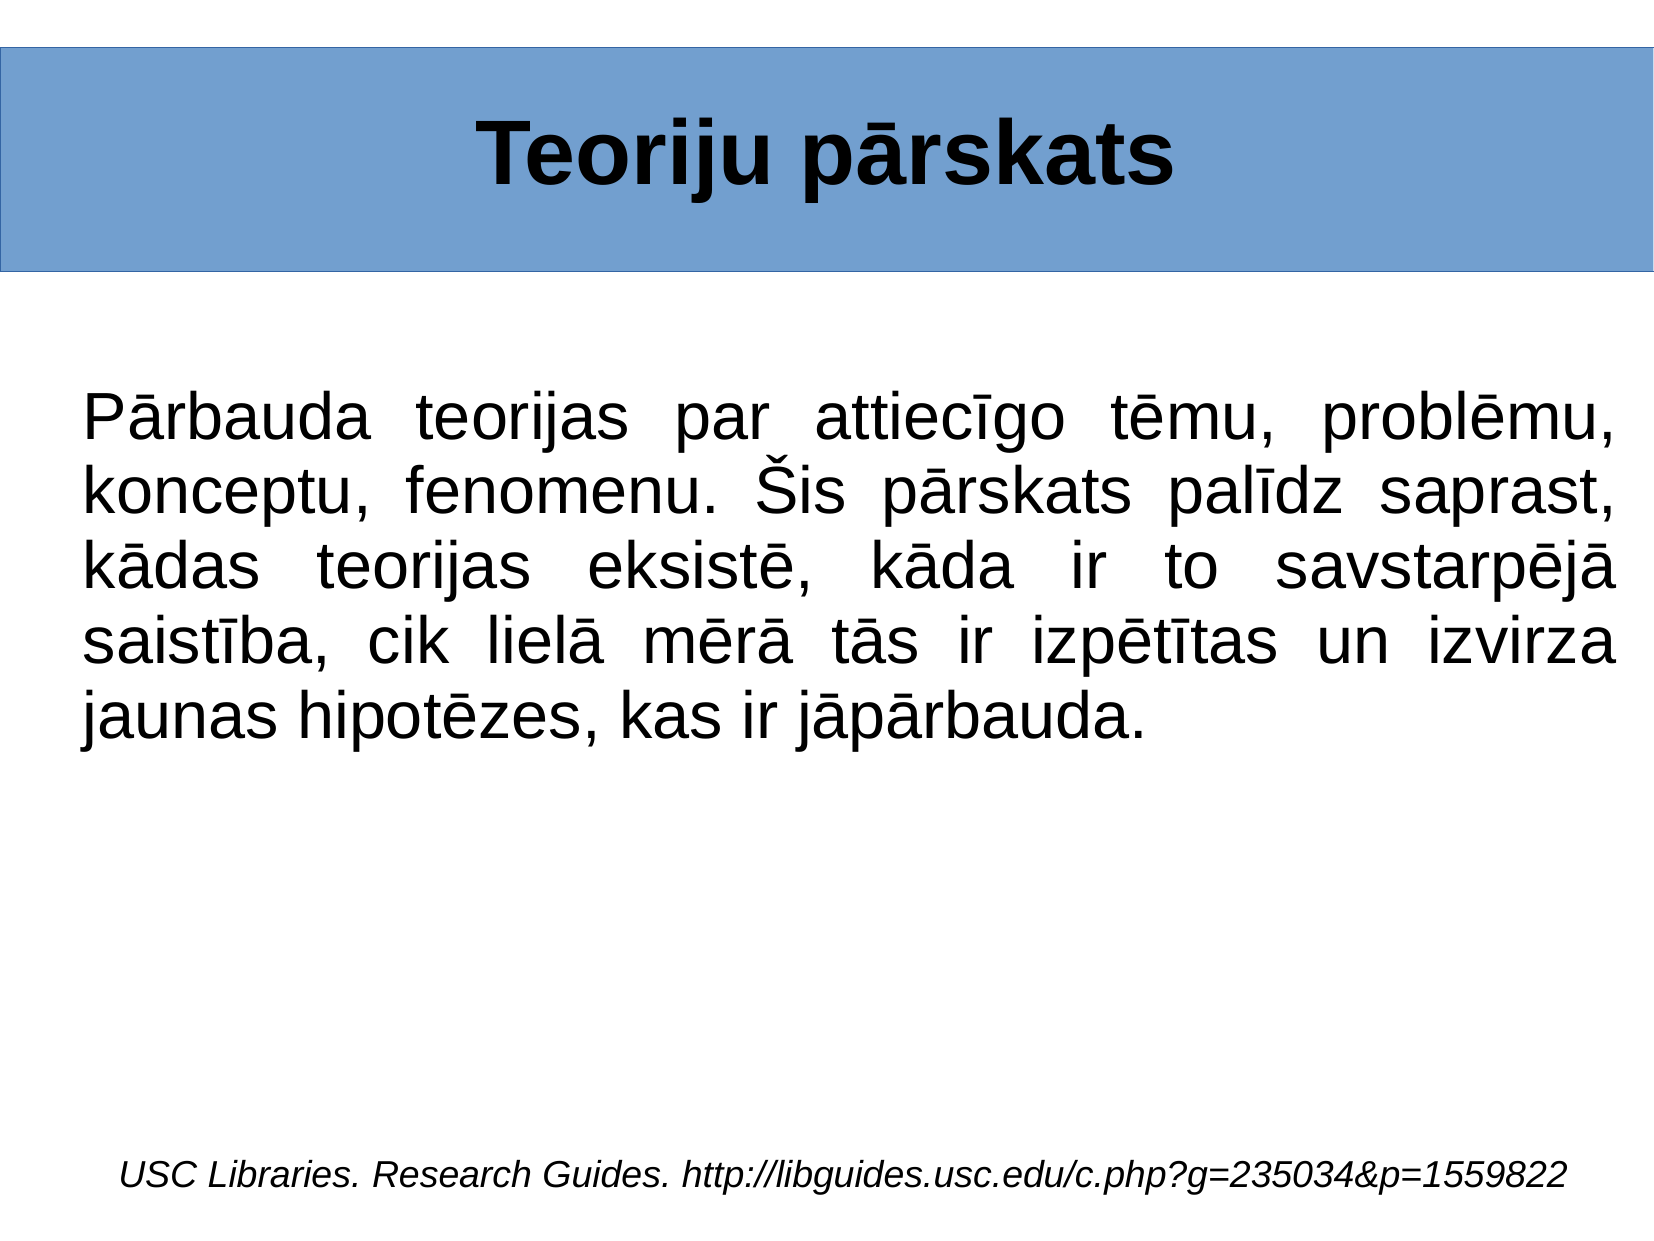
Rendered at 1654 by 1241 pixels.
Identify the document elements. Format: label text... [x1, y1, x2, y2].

list Pārbauda teorijas par attiecīgo tēmu, problēmu, konceptu, fenomenu. Šis pārskats palīdz saprast, kādas teorijas eksistē, kāda ir to savstarpējā saistība, cik lielā mērā tās ir izpētītas un izvirza jaunas hipotēzes, kas ir jāpārbauda. [82, 378, 1619, 1099]
text_box USC Libraries. Research Guides. http://libguides.usc.edu/c.php?g=235034&p=1559822 [103, 1145, 1583, 1203]
title Teoriju pārskats [82, 49, 1571, 257]
text_box [0, 47, 1654, 272]
